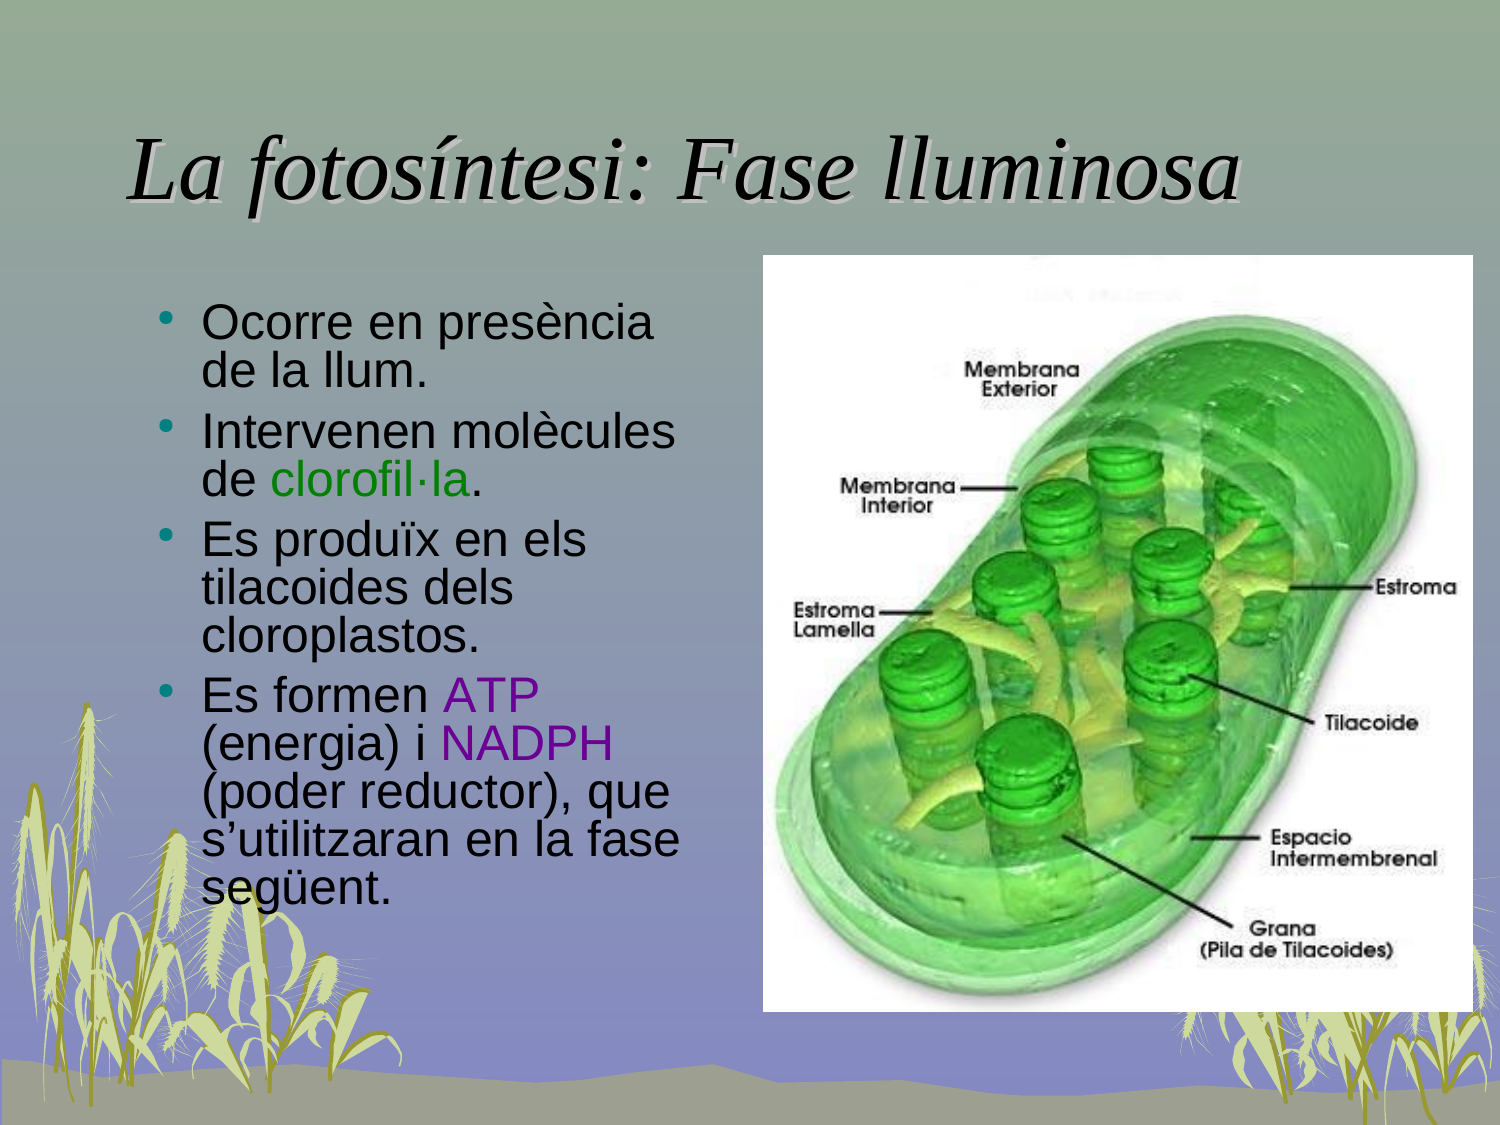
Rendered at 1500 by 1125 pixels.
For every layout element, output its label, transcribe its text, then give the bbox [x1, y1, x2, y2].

picture [763, 255, 1473, 1012]
list Ocorre en presència de la llum. Intervenen molècules de clorofil·la. Es produïx en els tilacoides dels cloroplastos. Es formen ATP (energia) i NADPH (poder reductor), que s’utilitzaran en la fase següent. [112, 293, 738, 969]
title La fotosíntesi: Fase lluminosa [112, 68, 1388, 257]
